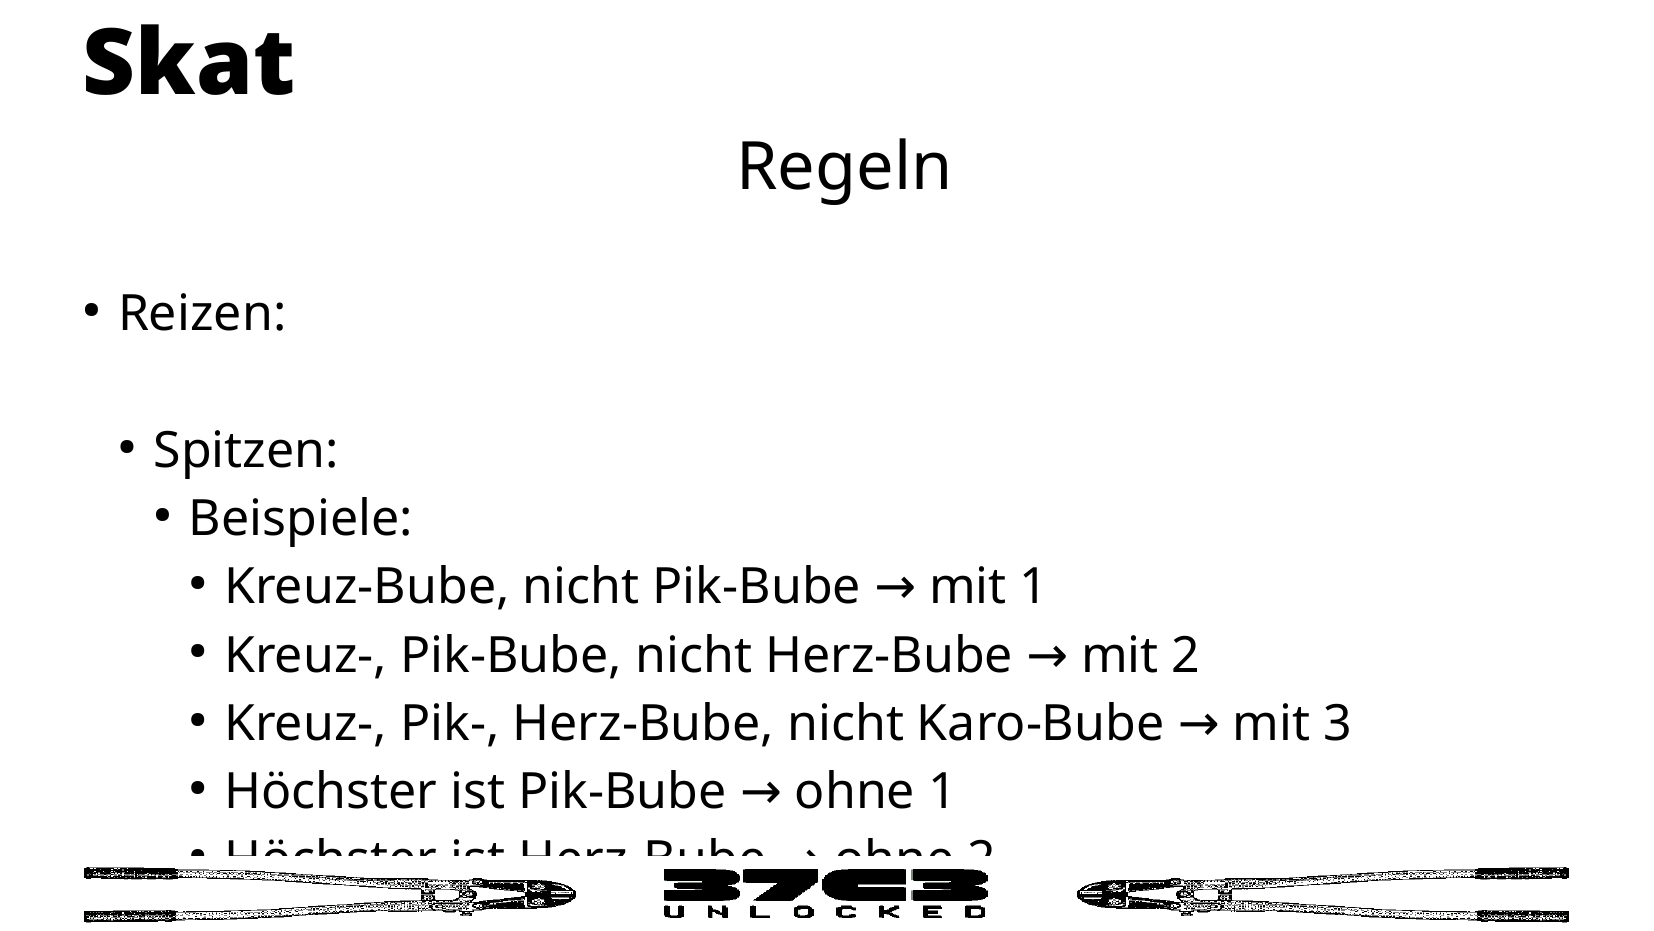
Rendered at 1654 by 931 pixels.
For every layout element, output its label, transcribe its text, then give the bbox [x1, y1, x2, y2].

picture [0, 856, 1654, 931]
title Skat [82, 0, 1571, 118]
subtitle Regeln Reizen: Spitzen: Beispiele: Kreuz-Bube, nicht Pik-Bube → mit 1 Kreuz-, Pik-Bube, nicht Herz-Bube → mit 2 Kreuz-, Pik-, Herz-Bube, nicht Karo-Bube → mit 3 Höchster ist Pik-Bube → ohne 1 Höchster ist Herz-Bube → ohne 2 Höchster ist Karo-Bube → ohne 3 [82, 118, 1571, 856]
